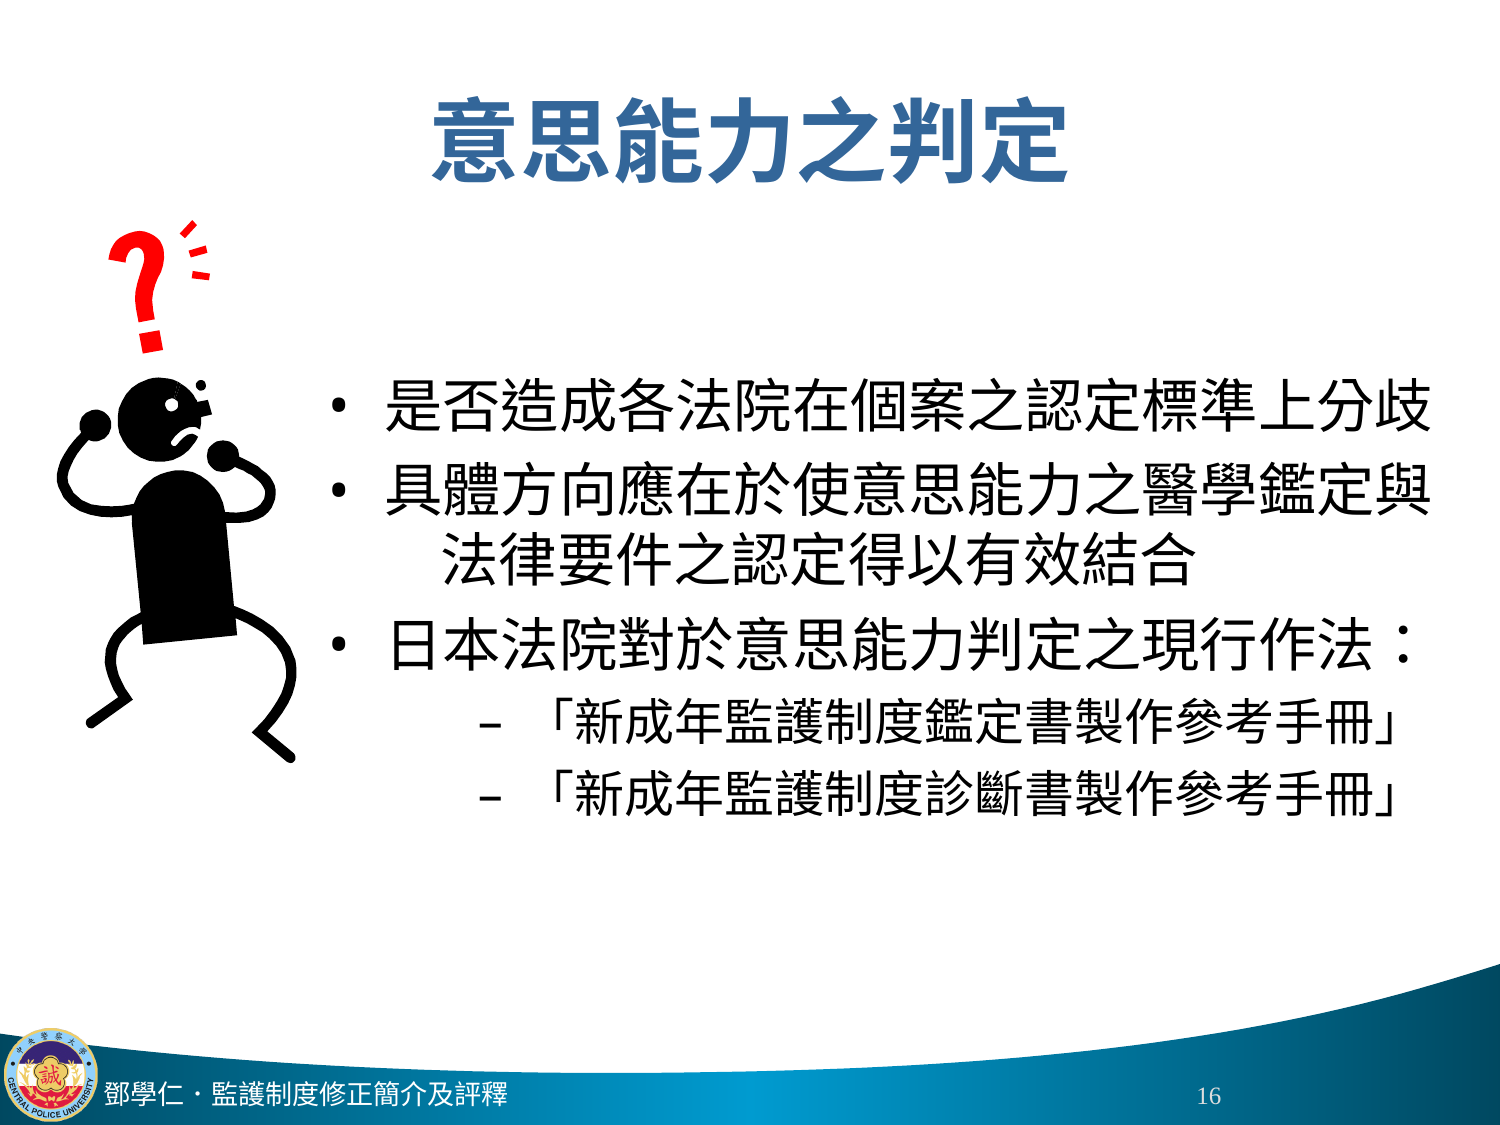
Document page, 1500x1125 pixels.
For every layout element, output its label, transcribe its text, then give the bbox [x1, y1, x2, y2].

picture [53, 220, 301, 764]
text_box [1181, 1046, 1500, 1125]
title 意思能力之判定 [75, 45, 1426, 233]
list 是否造成各法院在個案之認定標準上分歧 具體方向應在於使意思能力之醫學鑑定與法律要件之認定得以有效結合 日本法院對於意思能力判定之現行作法： 「新成年監護制度鑑定書製作參考手冊」 「新成年監護制度診斷書製作參考手冊」 [312, 361, 1500, 998]
